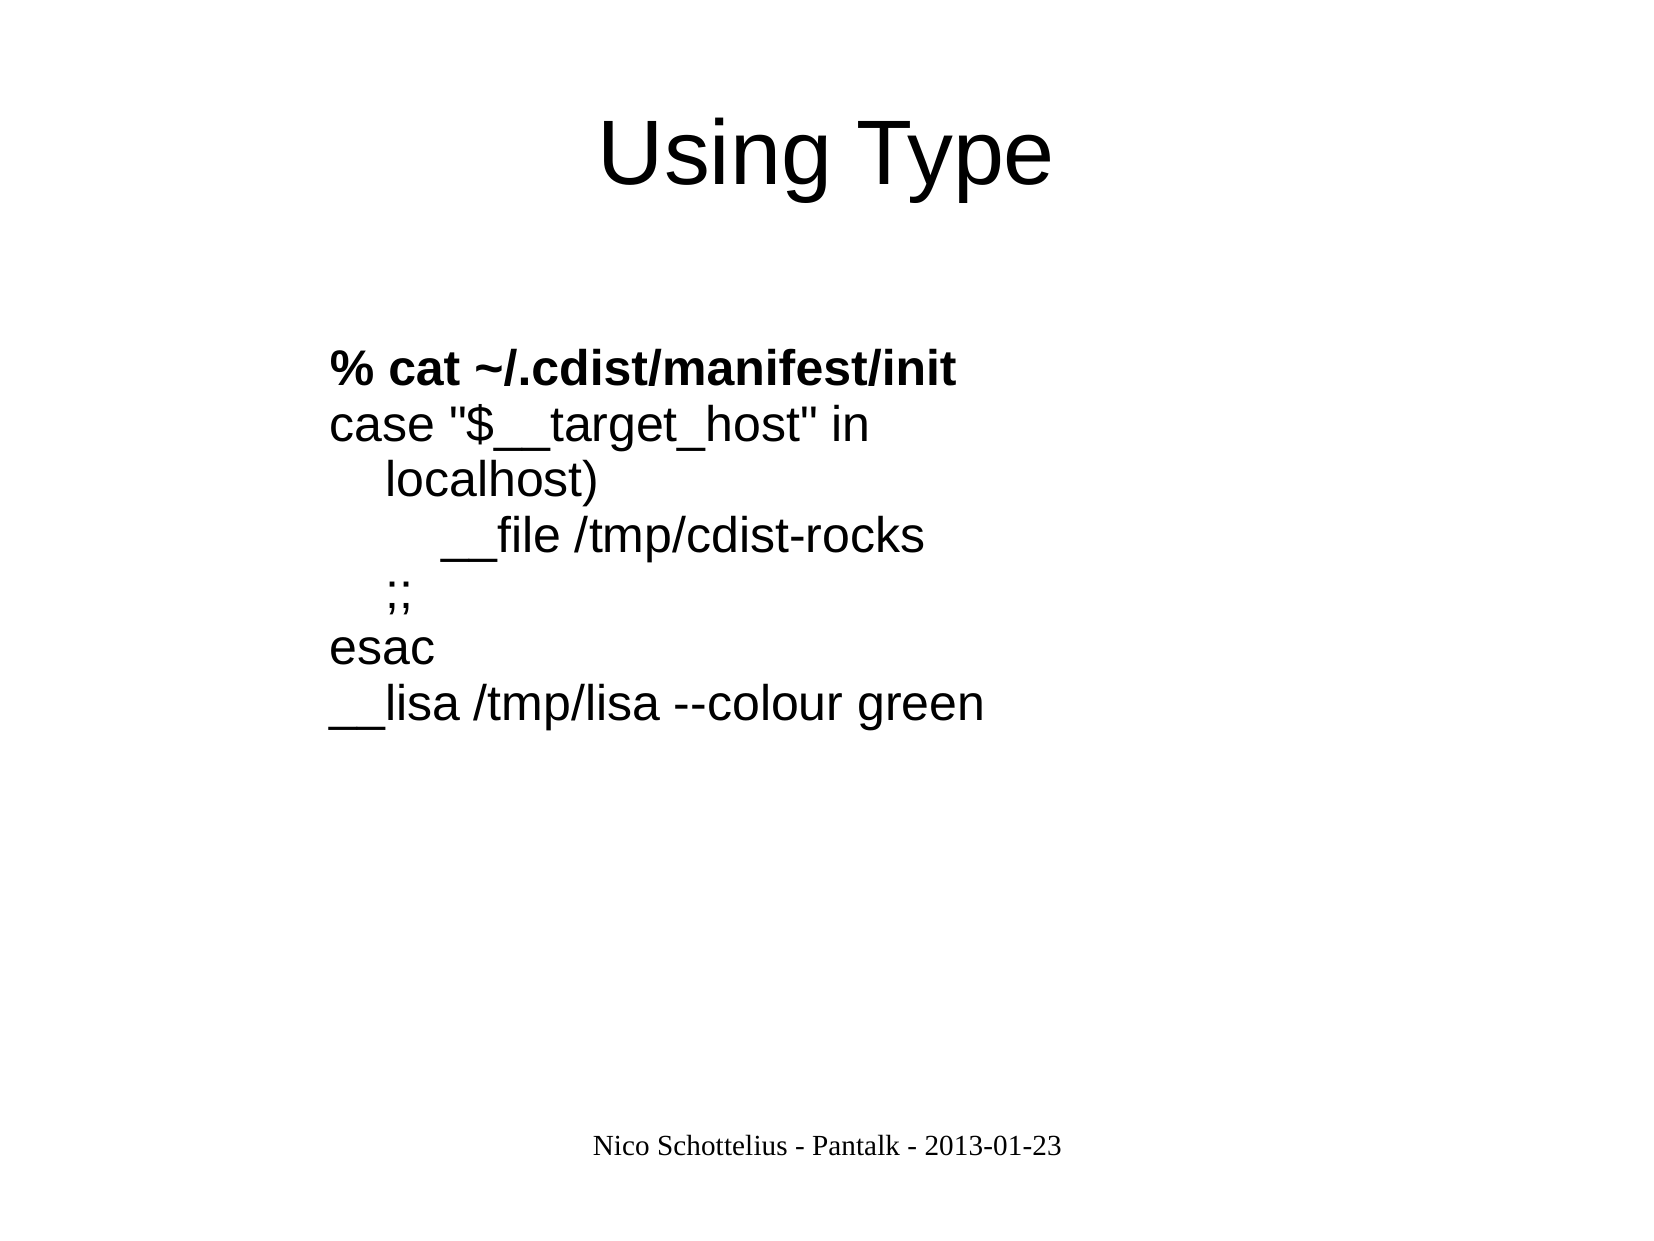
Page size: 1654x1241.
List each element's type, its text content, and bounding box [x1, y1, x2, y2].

text_box % cat ~/.cdist/manifest/init case "$__target_host" in localhost) __file /tmp/cdist-rocks ;; esac __lisa /tmp/lisa --colour green [315, 332, 1441, 1066]
title Using Type [82, 49, 1571, 257]
